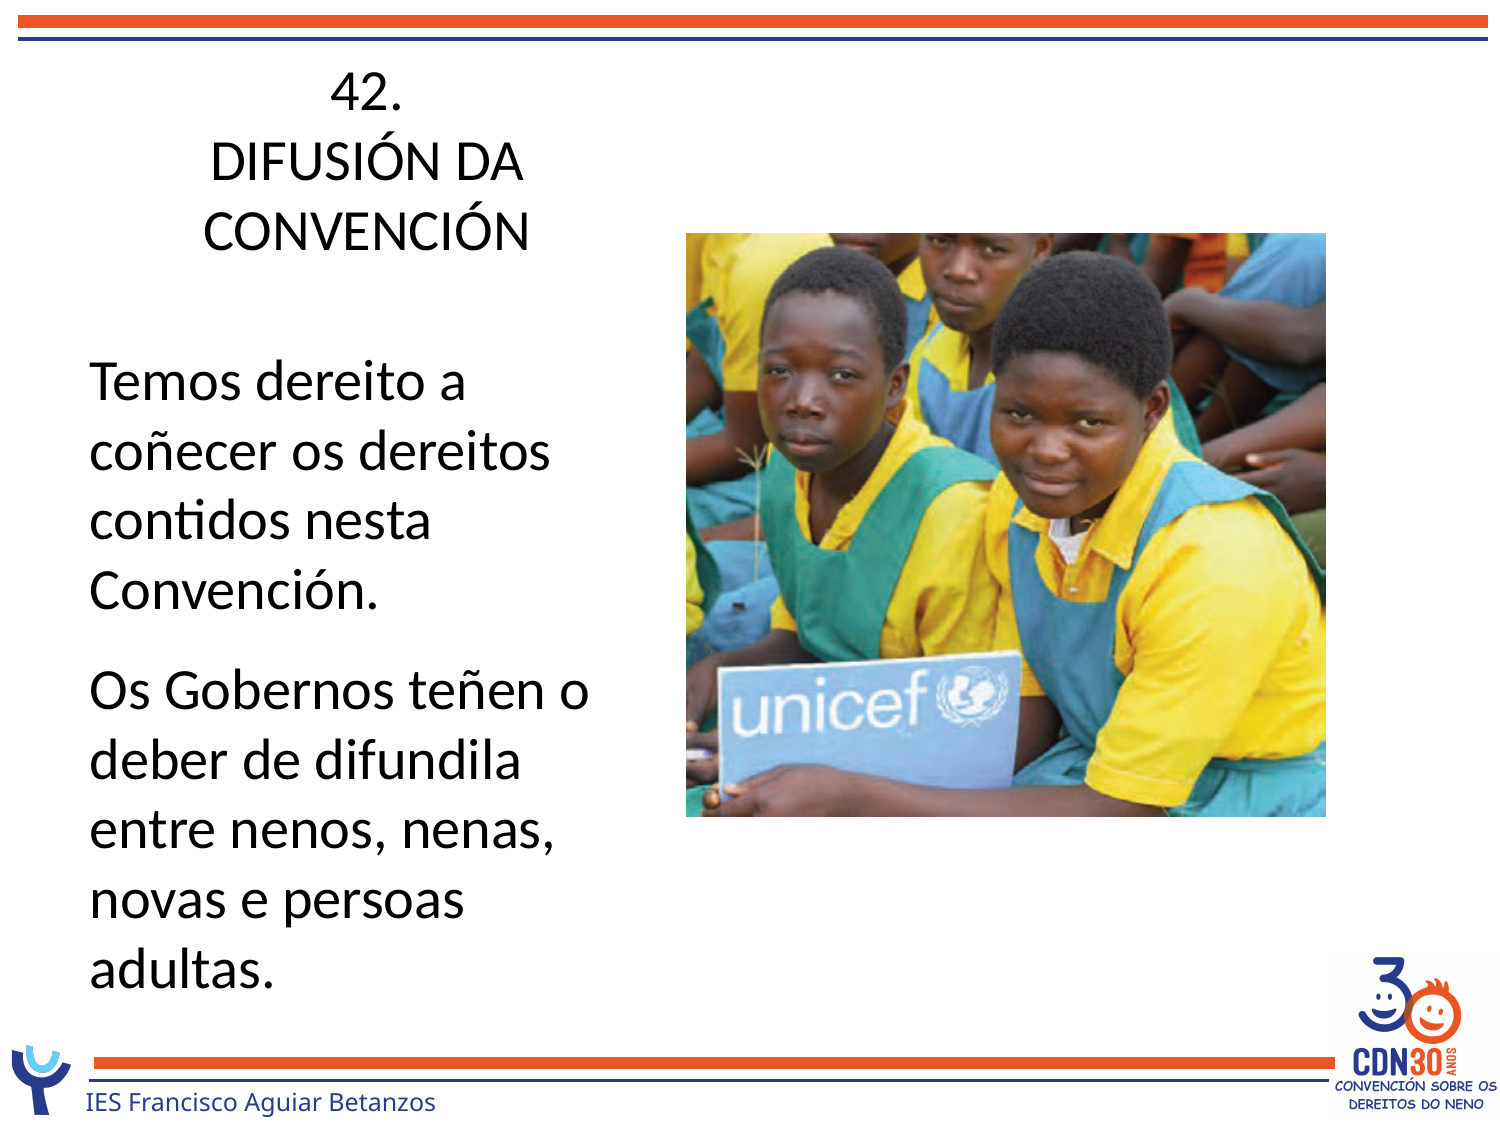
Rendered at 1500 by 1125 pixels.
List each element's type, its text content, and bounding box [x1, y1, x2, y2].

picture [11, 1045, 71, 1115]
list Temos dereito a coñecer os dereitos contidos nesta Convención. Os Gobernos teñen o deber de difundila entre nenos, nenas, novas e persoas adultas. [75, 235, 660, 1052]
title 42. DIFUSIÓN DA CONVENCIÓN [75, 44, 660, 235]
picture [1330, 956, 1500, 1115]
picture [686, 233, 1326, 817]
